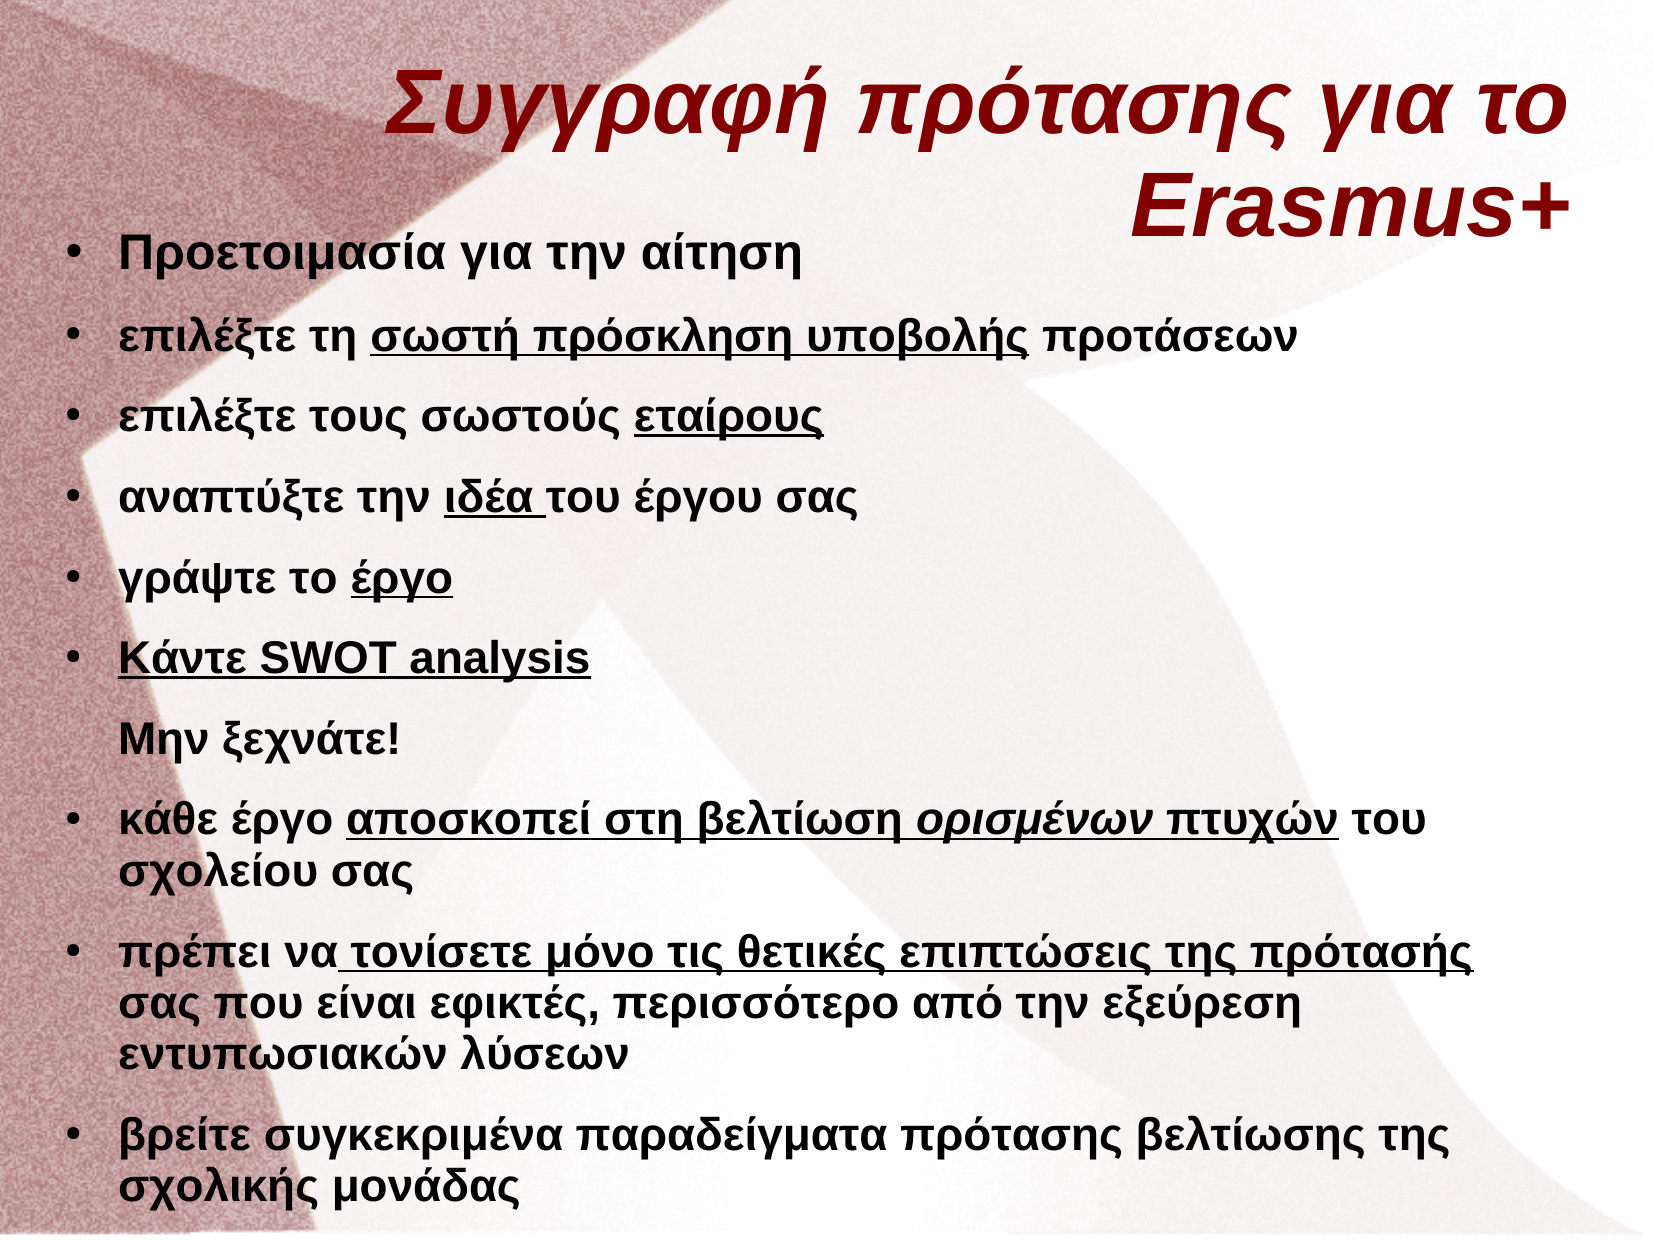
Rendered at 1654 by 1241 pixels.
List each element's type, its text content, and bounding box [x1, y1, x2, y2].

list Προετοιμασία για την αίτηση επιλέξτε τη σωστή πρόσκληση υποβολής προτάσεων επιλέξτε τους σωστούς εταίρους αναπτύξτε την ιδέα του έργου σας γράψτε το έργο Κάντε SWOT analysis Mην ξεχνάτε! κάθε έργο αποσκοπεί στη βελτίωση ορισμένων πτυχών του σχολείου σας πρέπει να τονίσετε μόνο τις θετικές επιπτώσεις της πρότασής σας που είναι εφικτές, περισσότερο από την εξεύρεση εντυπωσιακών λύσεων βρείτε συγκεκριμένα παραδείγματα πρότασης βελτίωσης της σχολικής μονάδας [47, 224, 1536, 1241]
title Συγγραφή πρότασης για το Erasmus+ [82, 49, 1571, 257]
picture [0, 0, 1654, 1241]
